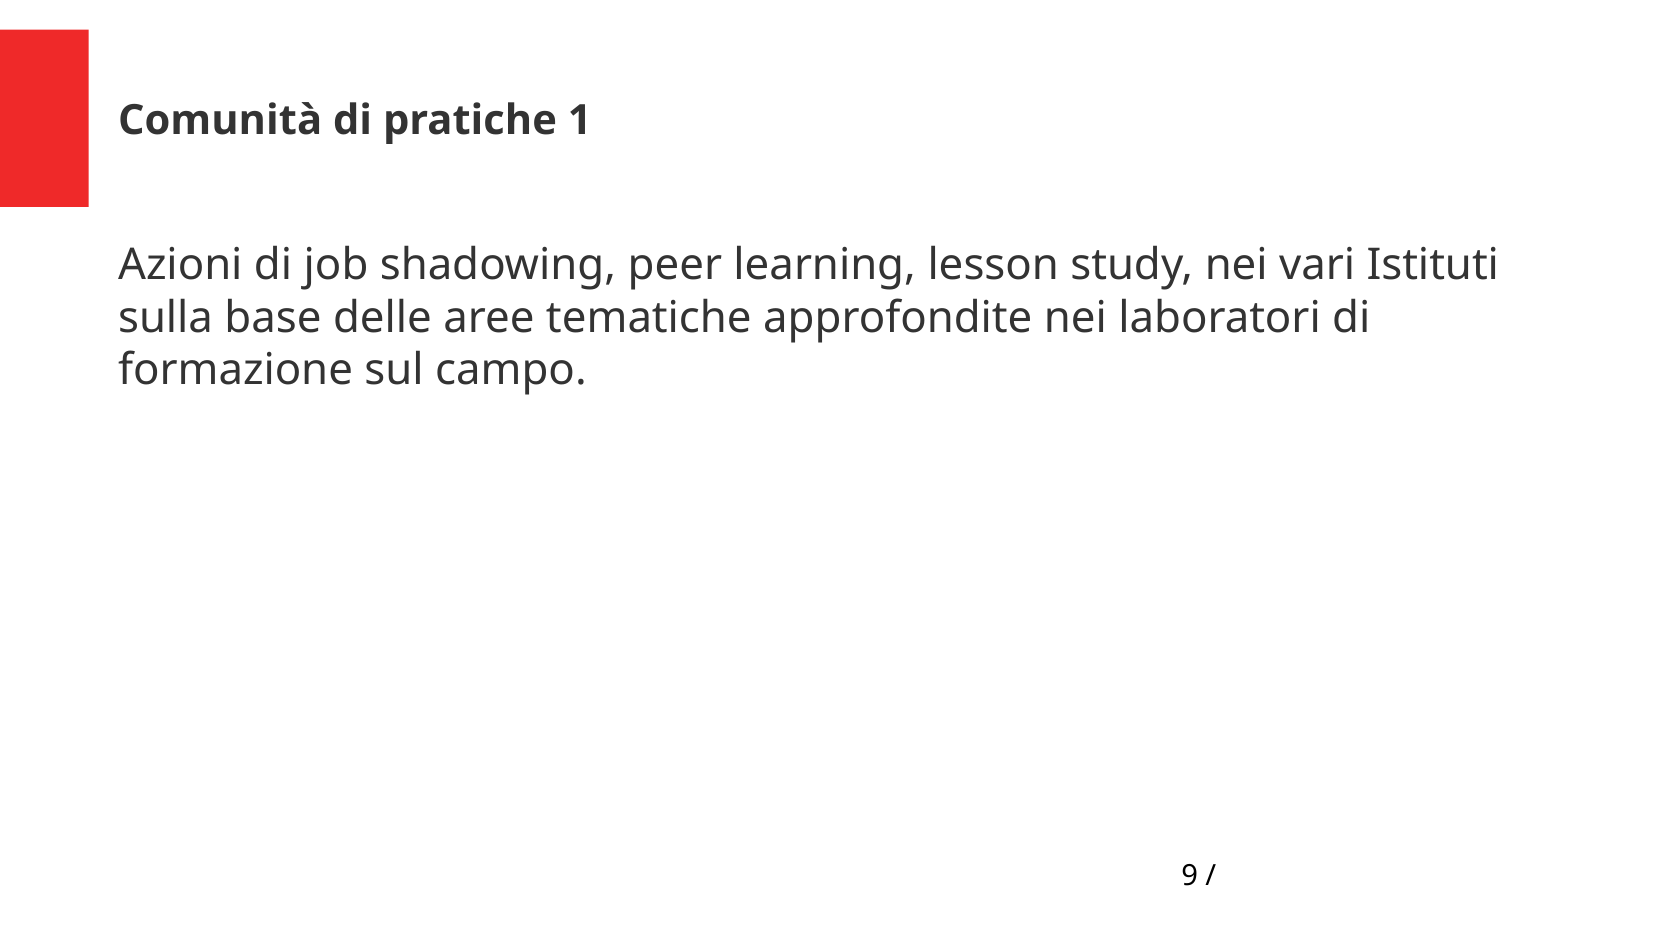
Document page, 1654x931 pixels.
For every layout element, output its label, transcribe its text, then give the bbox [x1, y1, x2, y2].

title Comunità di pratiche 1 [118, 29, 1595, 207]
text_box 3 / [1181, 856, 1565, 922]
list Azioni di job shadowing, peer learning, lesson study, nei vari Istituti sulla base delle aree tematiche approfondite nei laboratori di formazione sul campo. [118, 236, 1595, 798]
